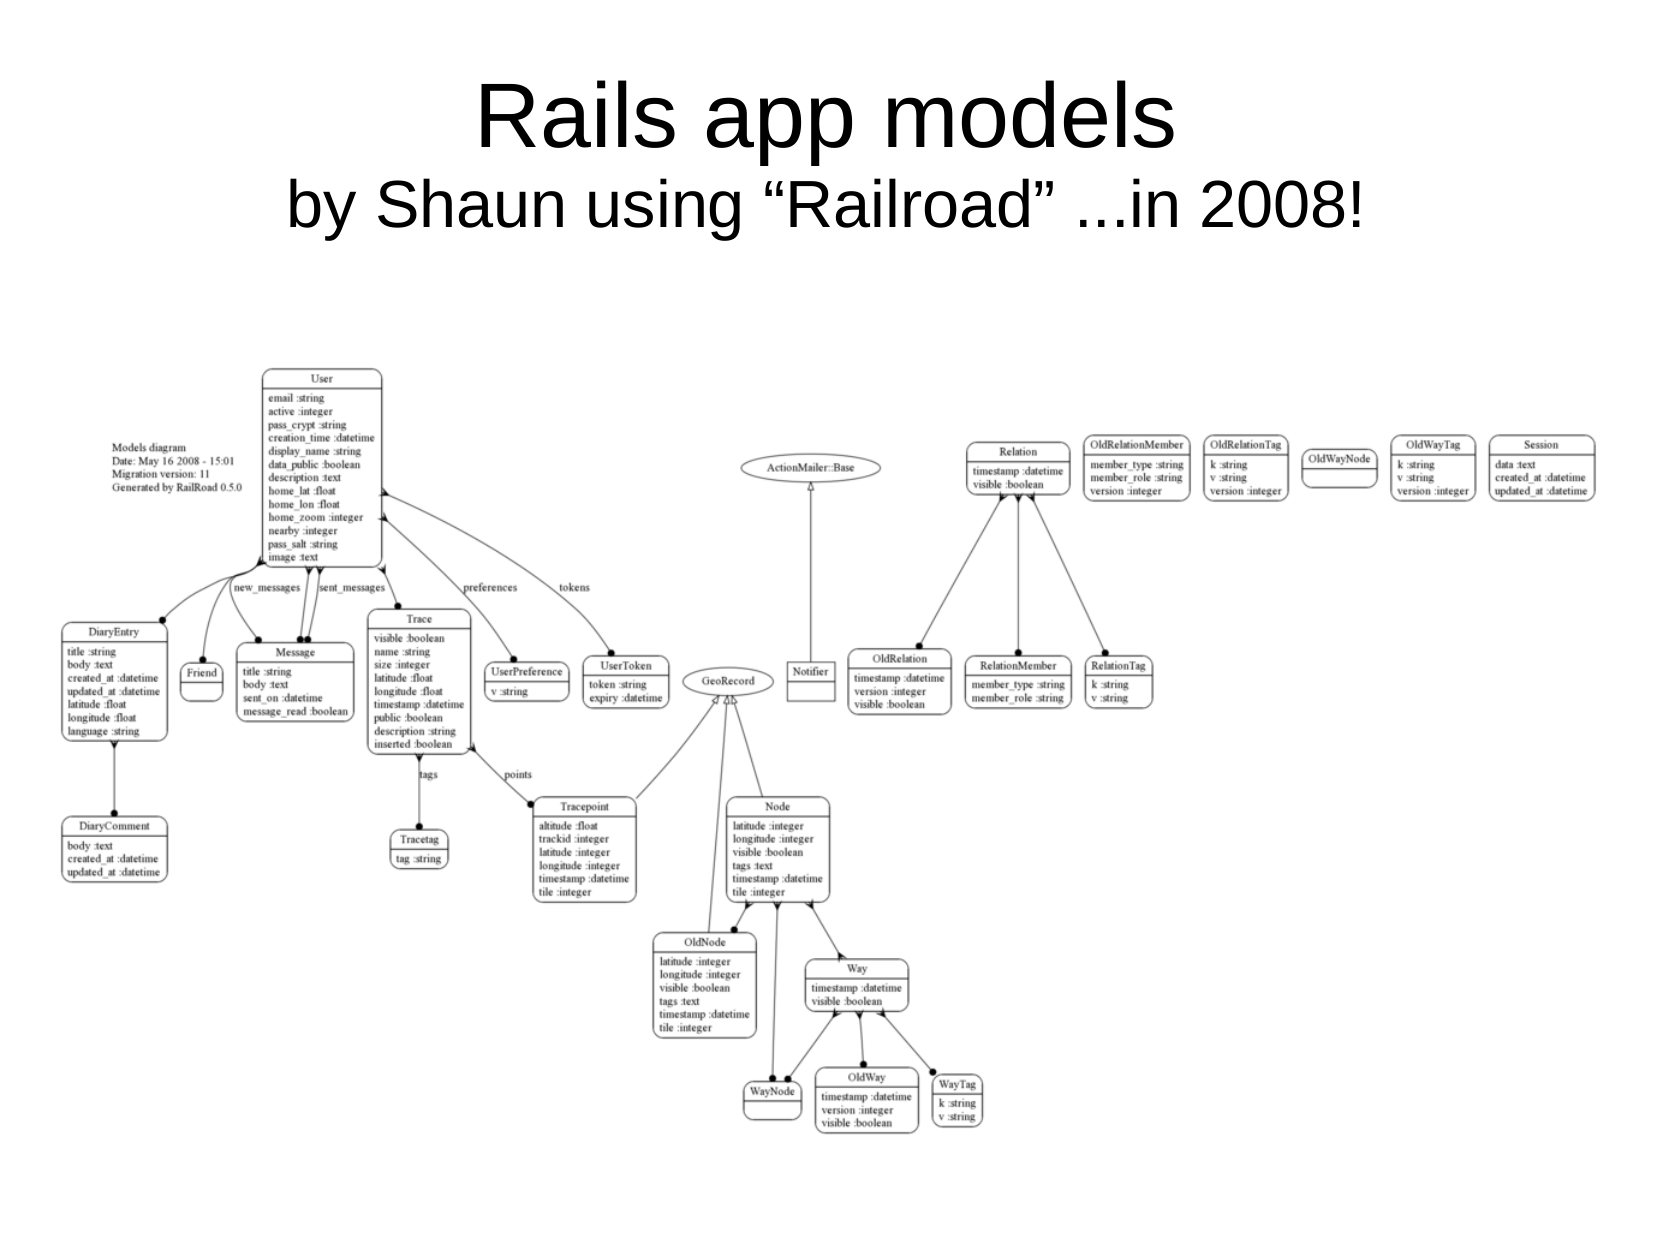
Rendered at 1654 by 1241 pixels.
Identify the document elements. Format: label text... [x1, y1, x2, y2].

picture [59, 366, 1597, 1136]
title Rails app models by Shaun using “Railroad” ...in 2008! [82, 49, 1571, 257]
